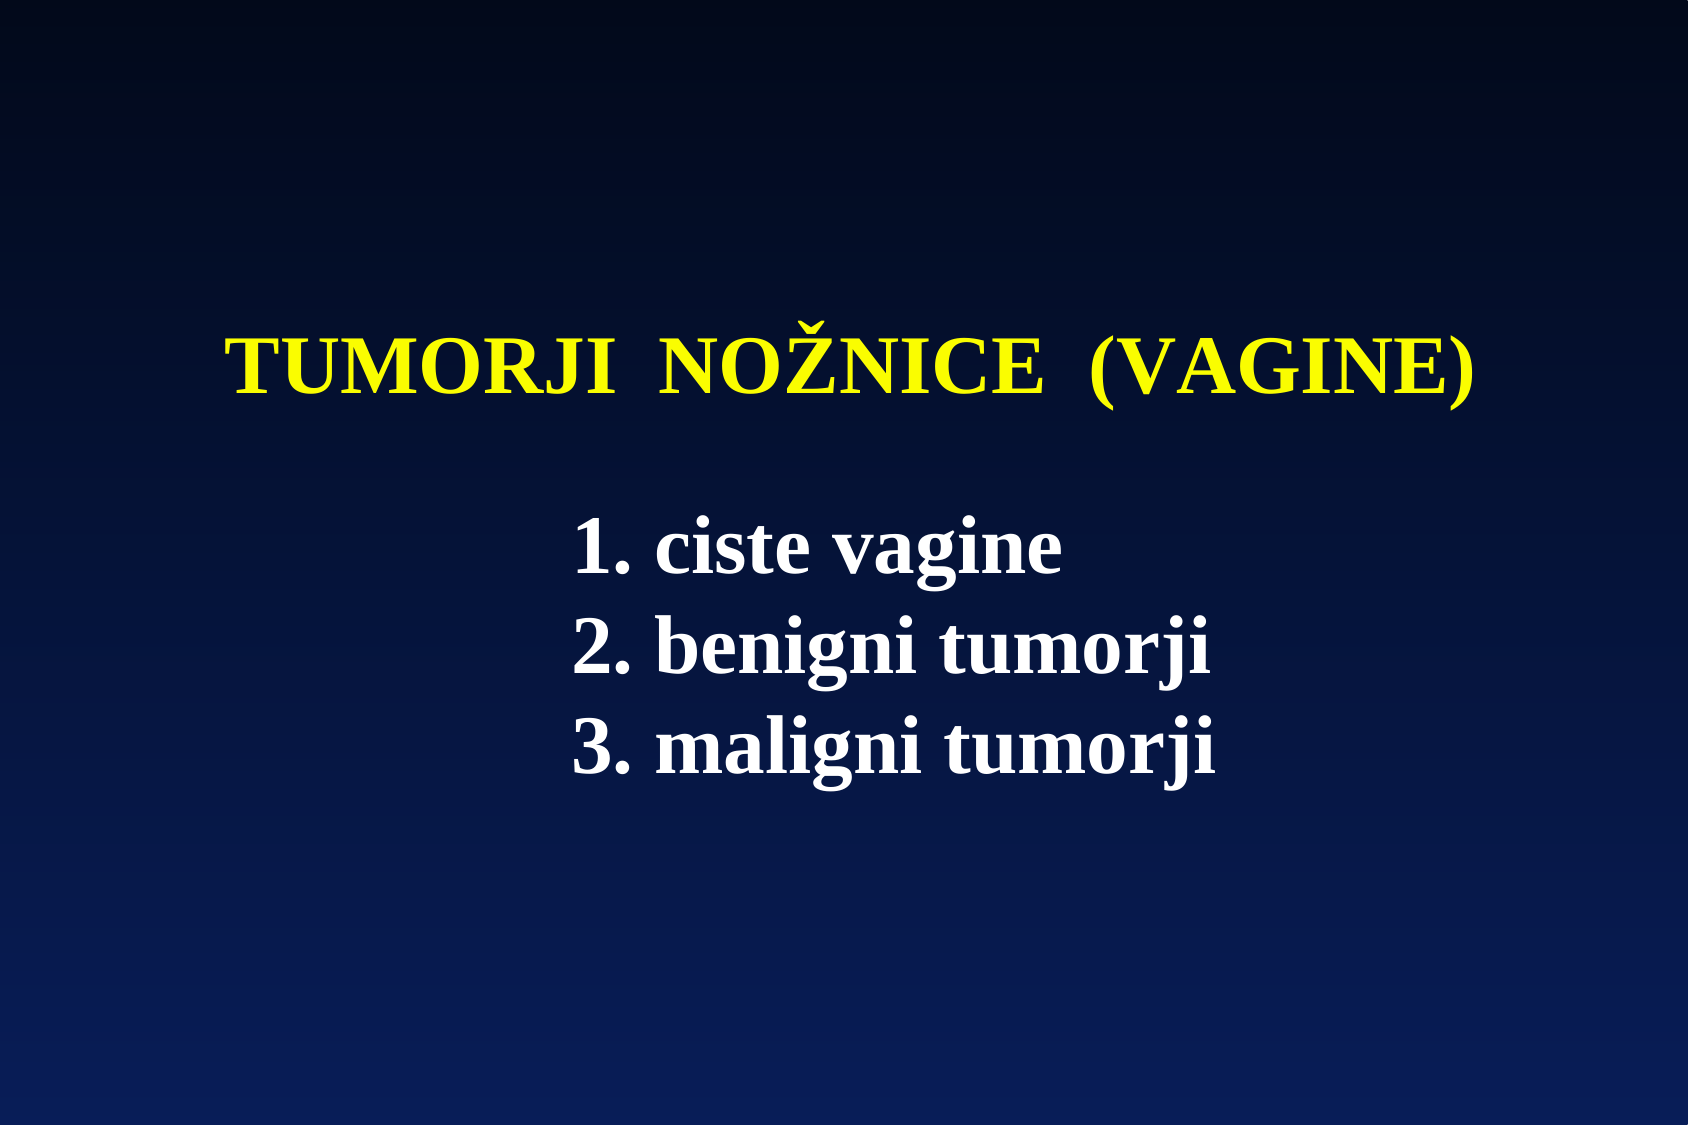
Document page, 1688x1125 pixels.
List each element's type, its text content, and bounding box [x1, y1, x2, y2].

title TUMORJI NOŽNICE (VAGINE) 1. ciste vagine 2. benigni tumorji 3. maligni tumorji [106, 74, 1582, 1025]
subtitle [318, 525, 1369, 826]
